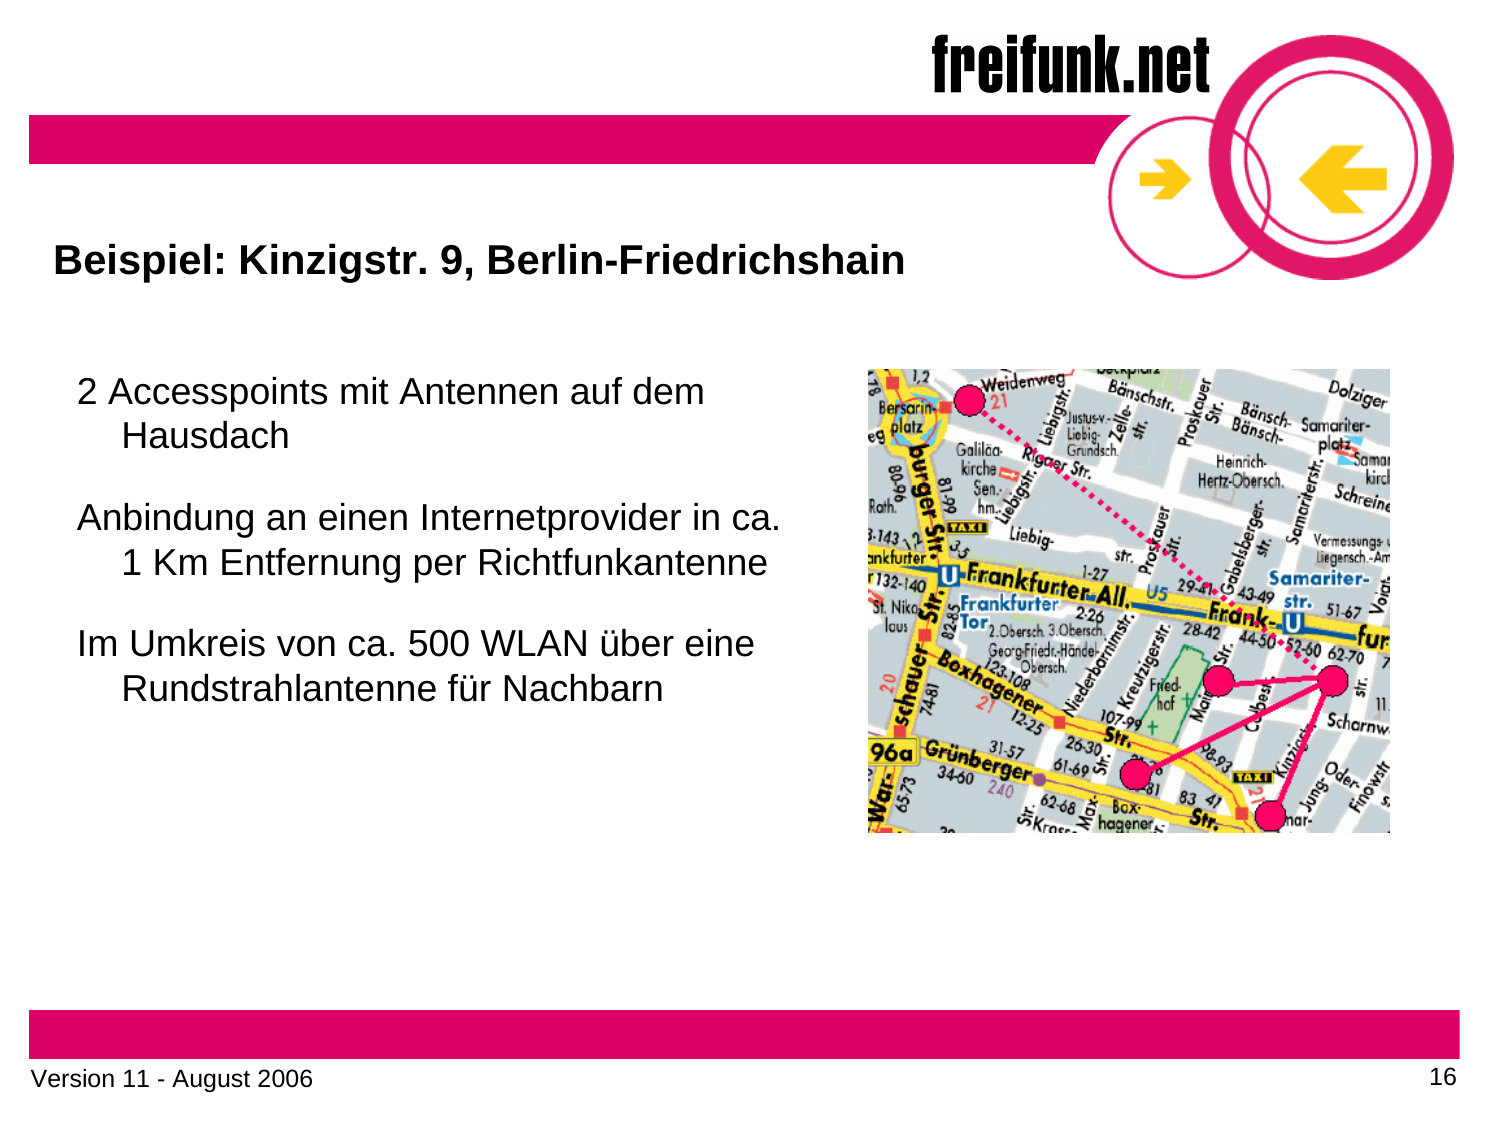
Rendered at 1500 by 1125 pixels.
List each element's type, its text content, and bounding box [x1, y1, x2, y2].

picture [868, 369, 1390, 833]
picture [932, 34, 1454, 280]
text_box 2 Accesspoints mit Antennen auf dem Hausdach Anbindung an einen Internetprovider in ca. 1 Km Entfernung per Richtfunkantenne Im Umkreis von ca. 500 WLAN über eine Rundstrahlantenne für Nachbarn [47, 367, 1266, 1005]
text_box Beispiel: Kinzigstr. 9, Berlin-Friedrichshain [53, 233, 1046, 313]
